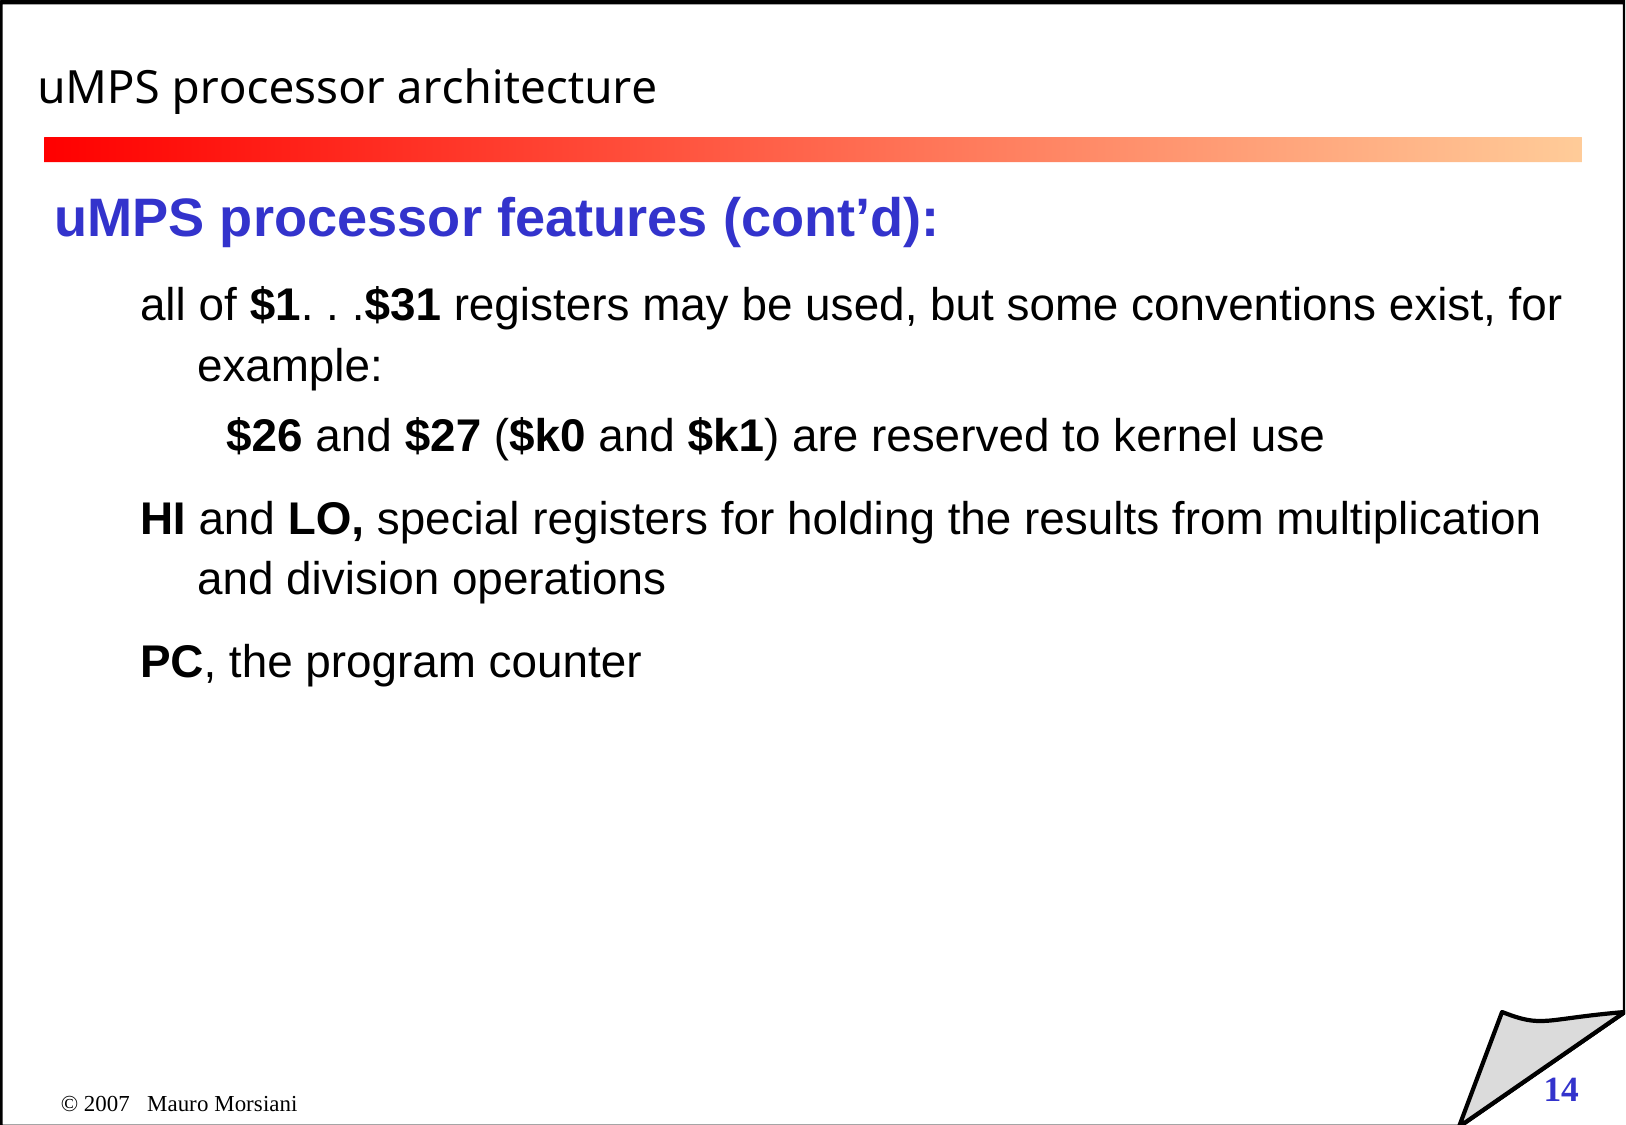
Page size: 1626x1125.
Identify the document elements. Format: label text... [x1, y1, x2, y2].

list uMPS processor features (cont’d): all of $1. . .$31 registers may be used, but some conventions exist, for example: $26 and $27 ($k0 and $k1) are reserved to kernel use HI and LO, special registers for holding the results from multiplication and division operations PC, the program counter [54, 187, 1571, 1077]
title uMPS processor architecture [37, 44, 1588, 131]
